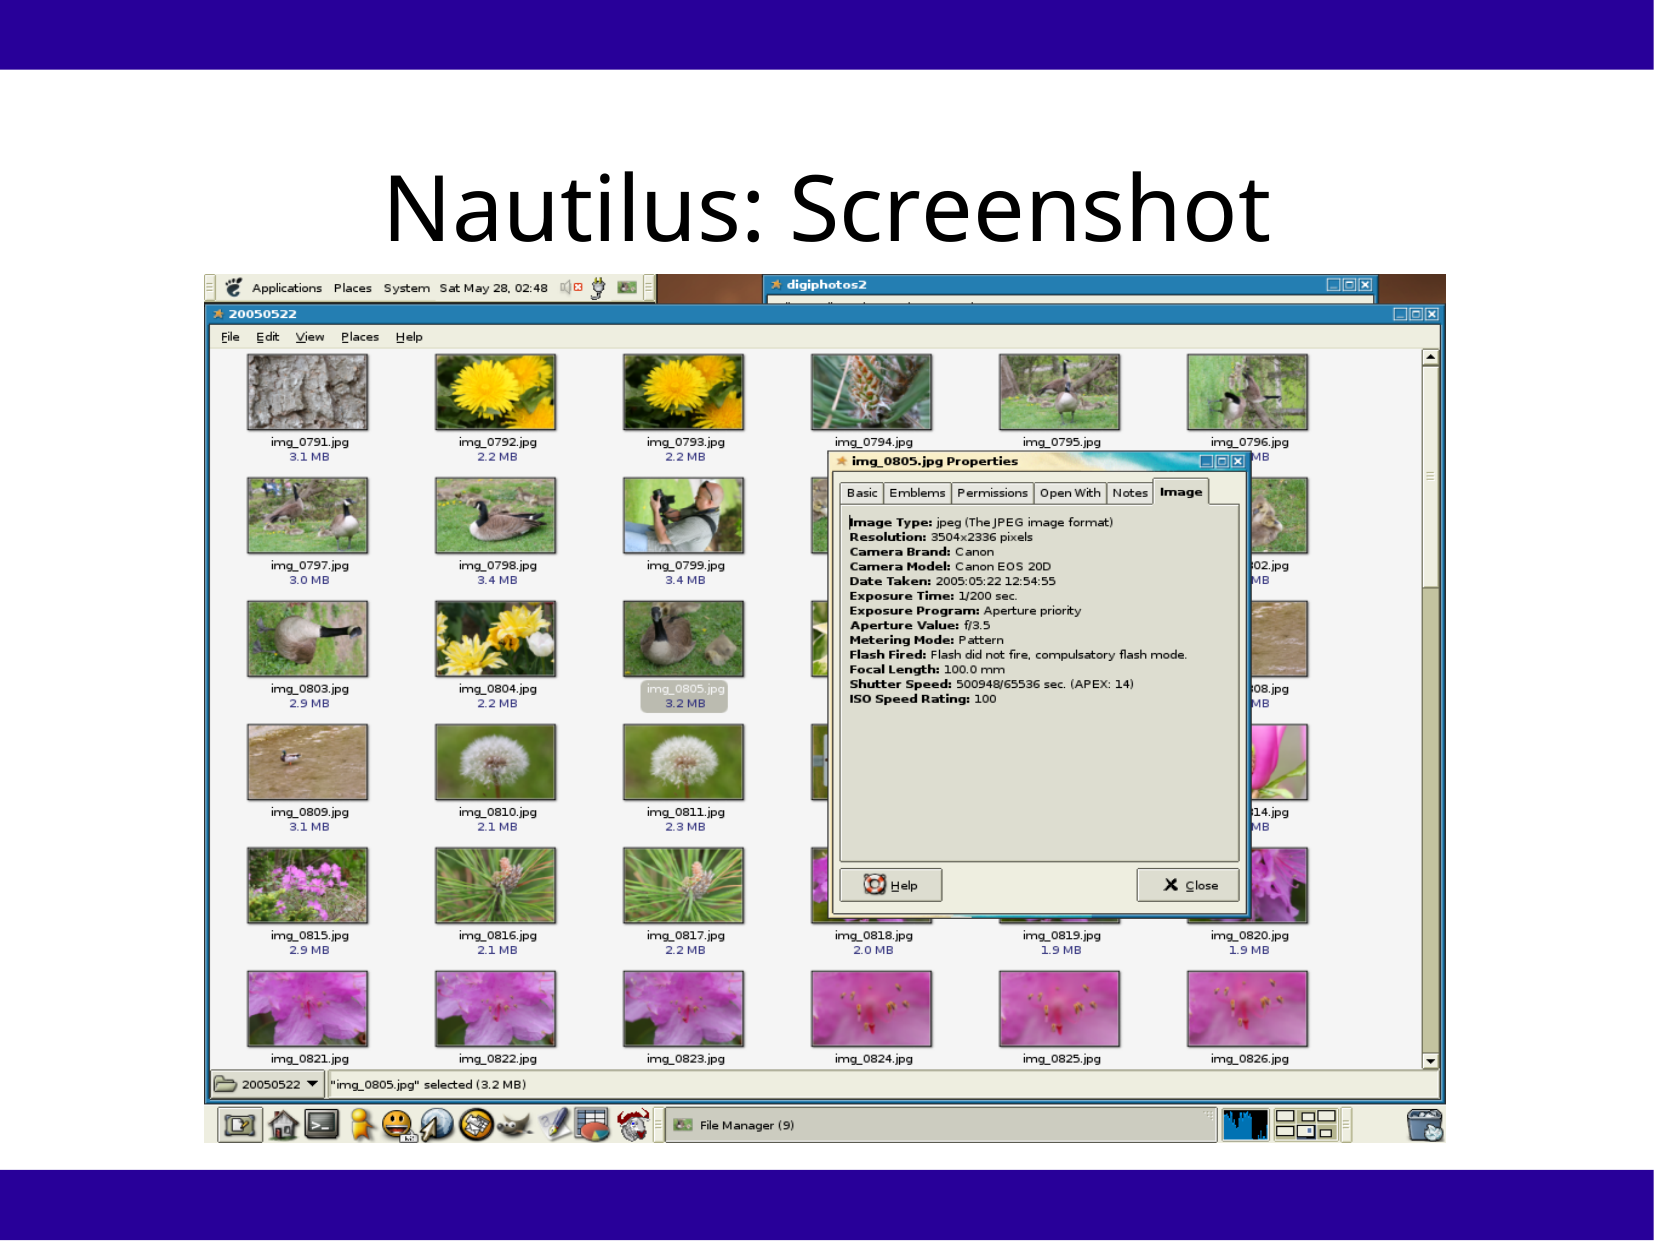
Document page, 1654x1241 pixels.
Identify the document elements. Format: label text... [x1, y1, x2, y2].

title Nautilus: Screenshot [121, 102, 1534, 311]
picture [204, 274, 1446, 1143]
